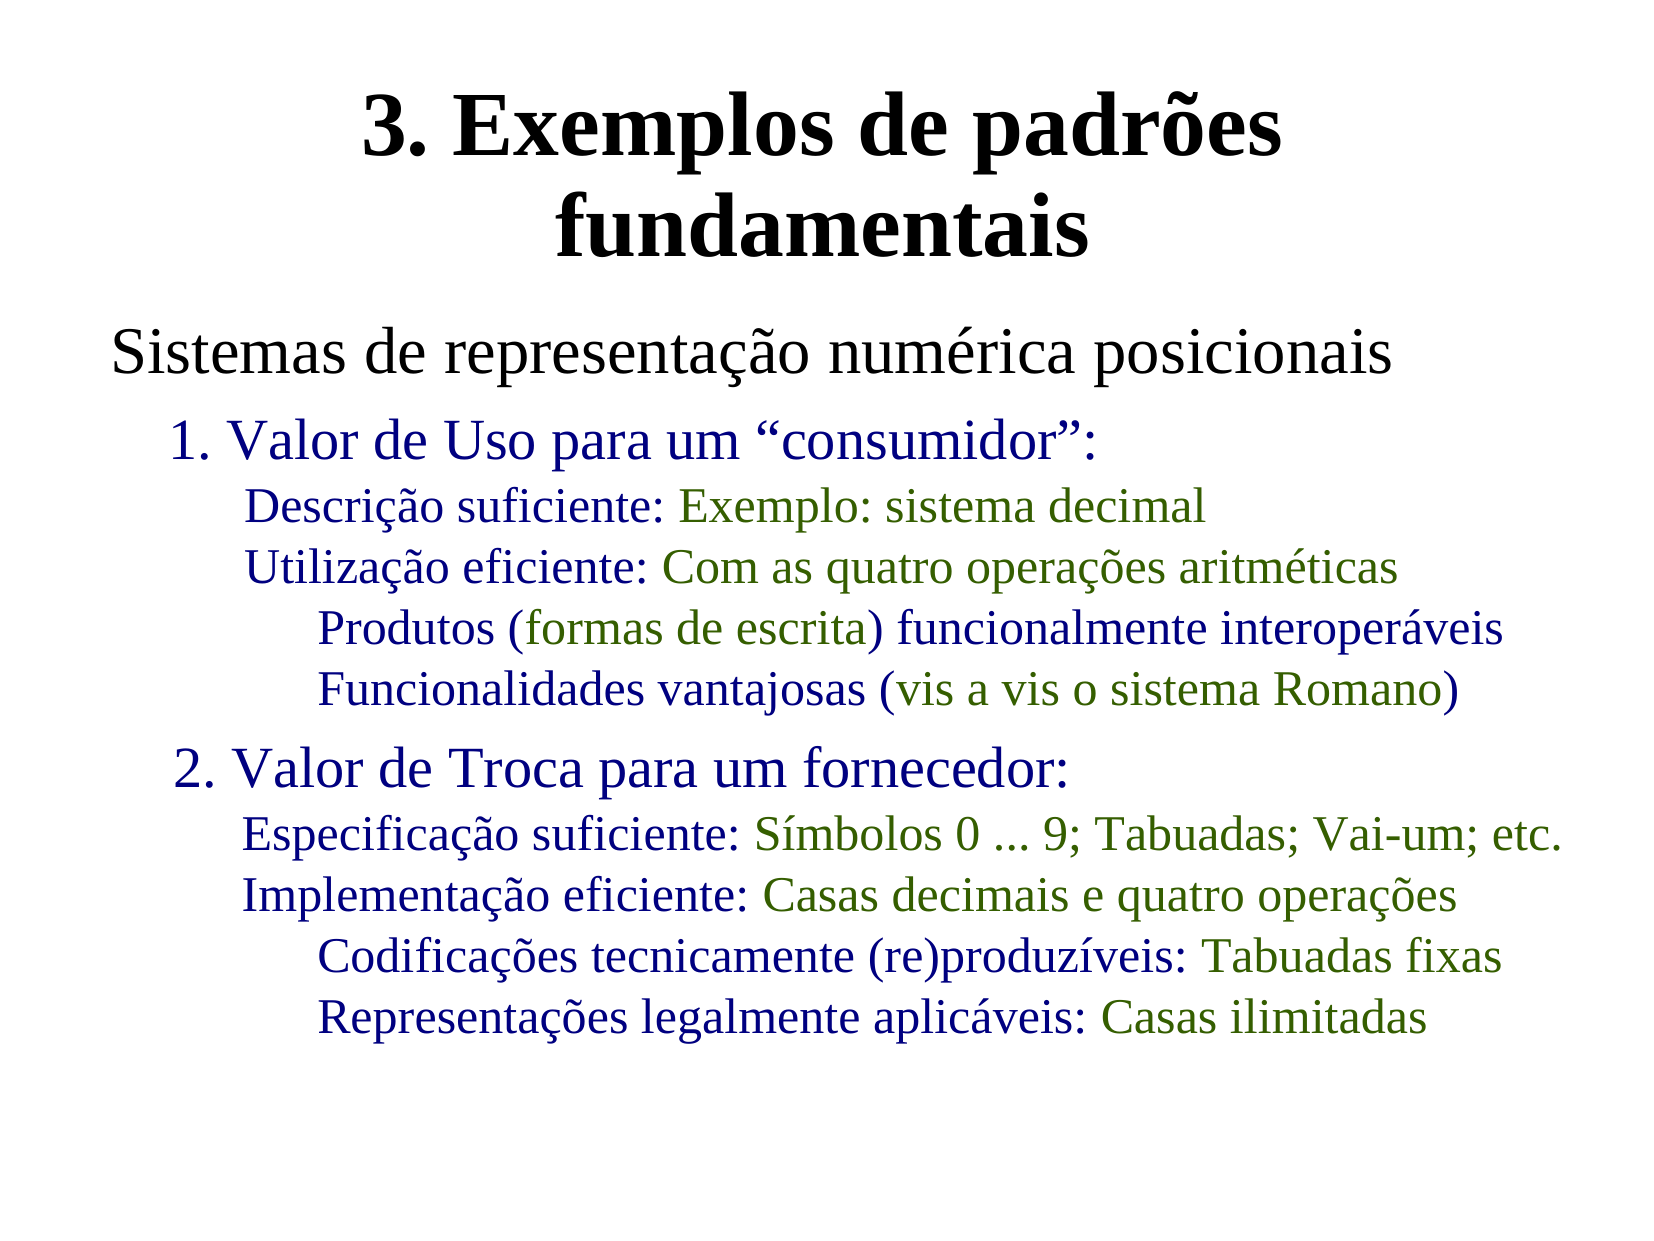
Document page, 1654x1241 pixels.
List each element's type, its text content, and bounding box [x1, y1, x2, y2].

text_box Sistemas de representação numérica posicionais 1. Valor de Uso para um “consumidor”: Descrição suficiente: Exemplo: sistema decimal Utilização eficiente: Com as quatro operações aritméticas Produtos (formas de escrita) funcionalmente interoperáveis Funcionalidades vantajosas (vis a vis o sistema Romano) 2. Valor de Troca para um fornecedor: Especificação suficiente: Símbolos 0 ... 9; Tabuadas; Vai-um; etc. Implementação eficiente: Casas decimais e quatro operações Codificações tecnicamente (re)produzíveis: Tabuadas fixas Representações legalmente aplicáveis: Casas ilimitadas [100, 299, 1586, 1093]
title 3. Exemplos de padrões fundamentais [68, 65, 1578, 285]
